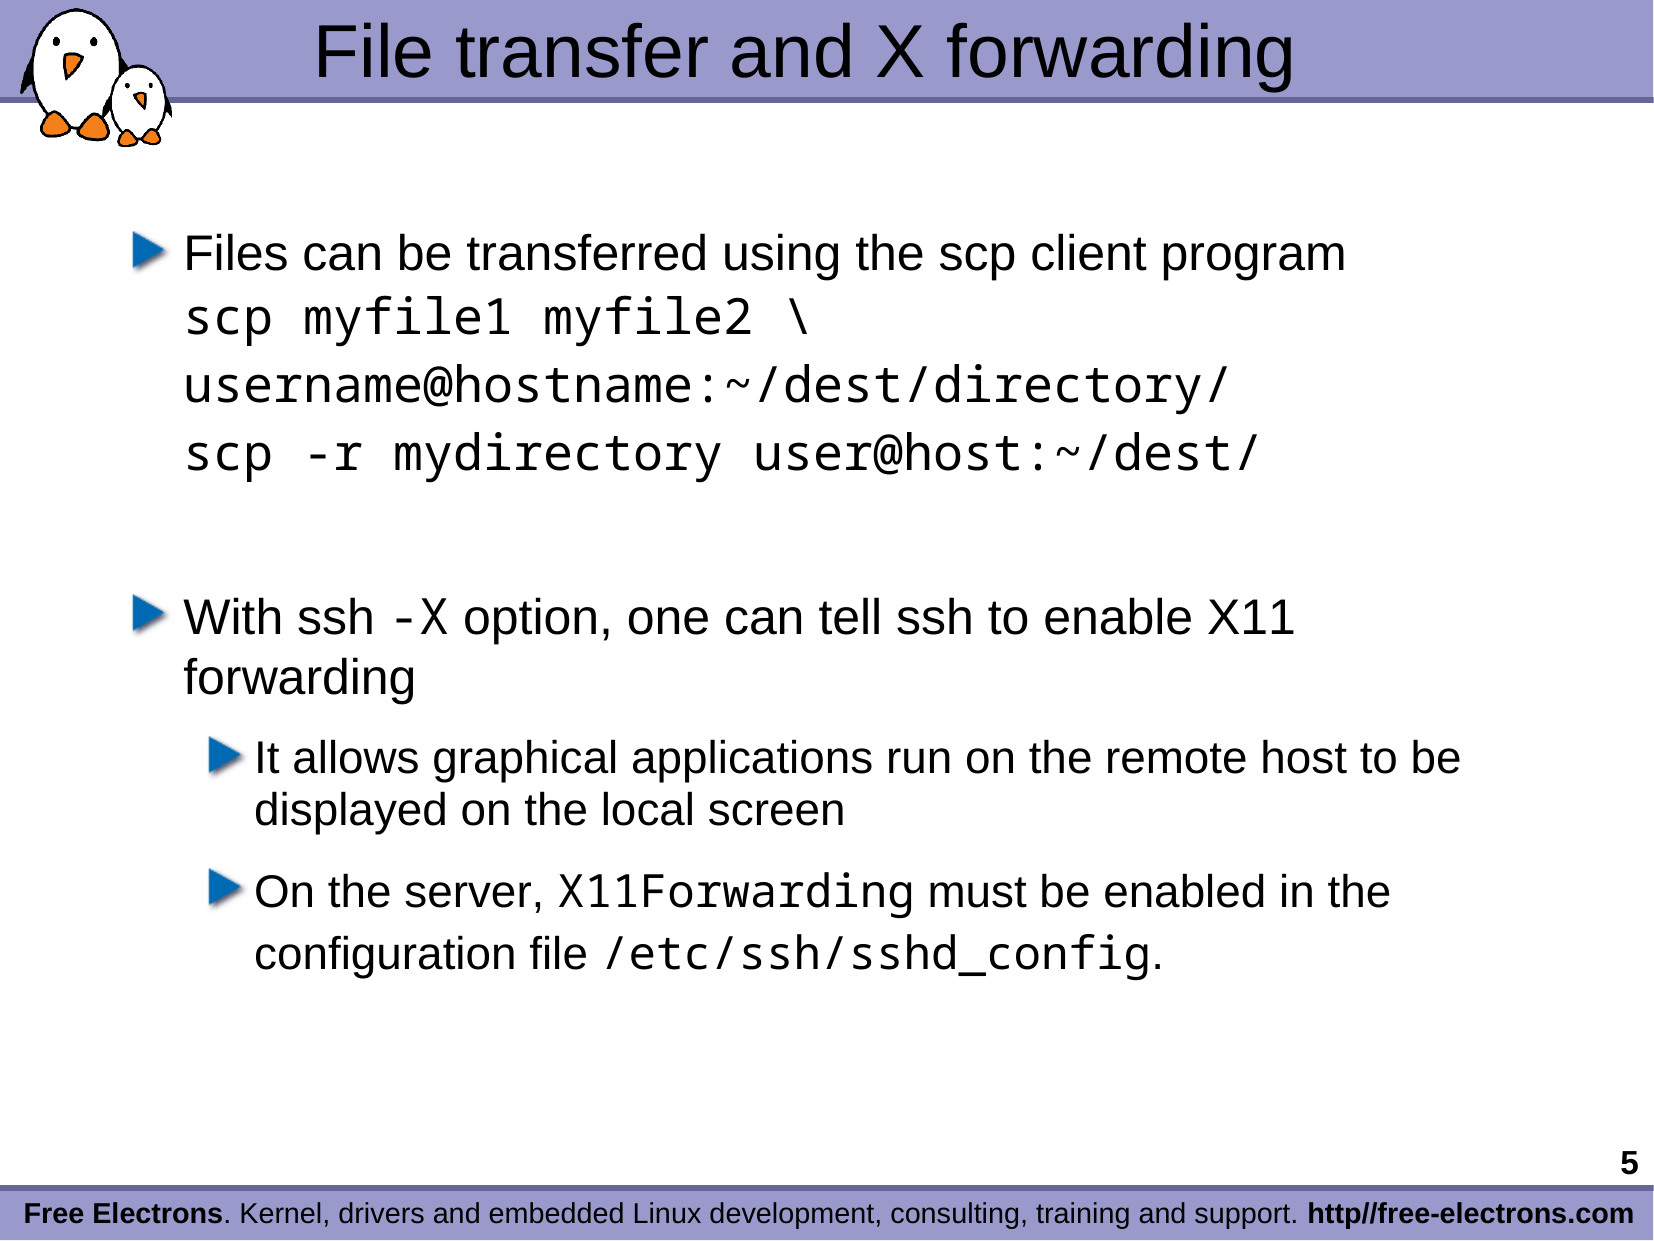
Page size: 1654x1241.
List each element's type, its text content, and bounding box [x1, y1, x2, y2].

title File transfer and X forwarding [60, 0, 1551, 104]
list Files can be transferred using the scp client program scp myfile1 myfile2 \ username@hostname:~/dest/directory/ scp -r mydirectory user@host:~/dest/ With ssh -X option, one can tell ssh to enable X11 forwarding It allows graphical applications run on the remote host to be displayed on the local screen On the server, X11Forwarding must be enabled in the configuration file /etc/ssh/sshd_config. [112, 225, 1525, 1013]
picture [20, 8, 172, 147]
